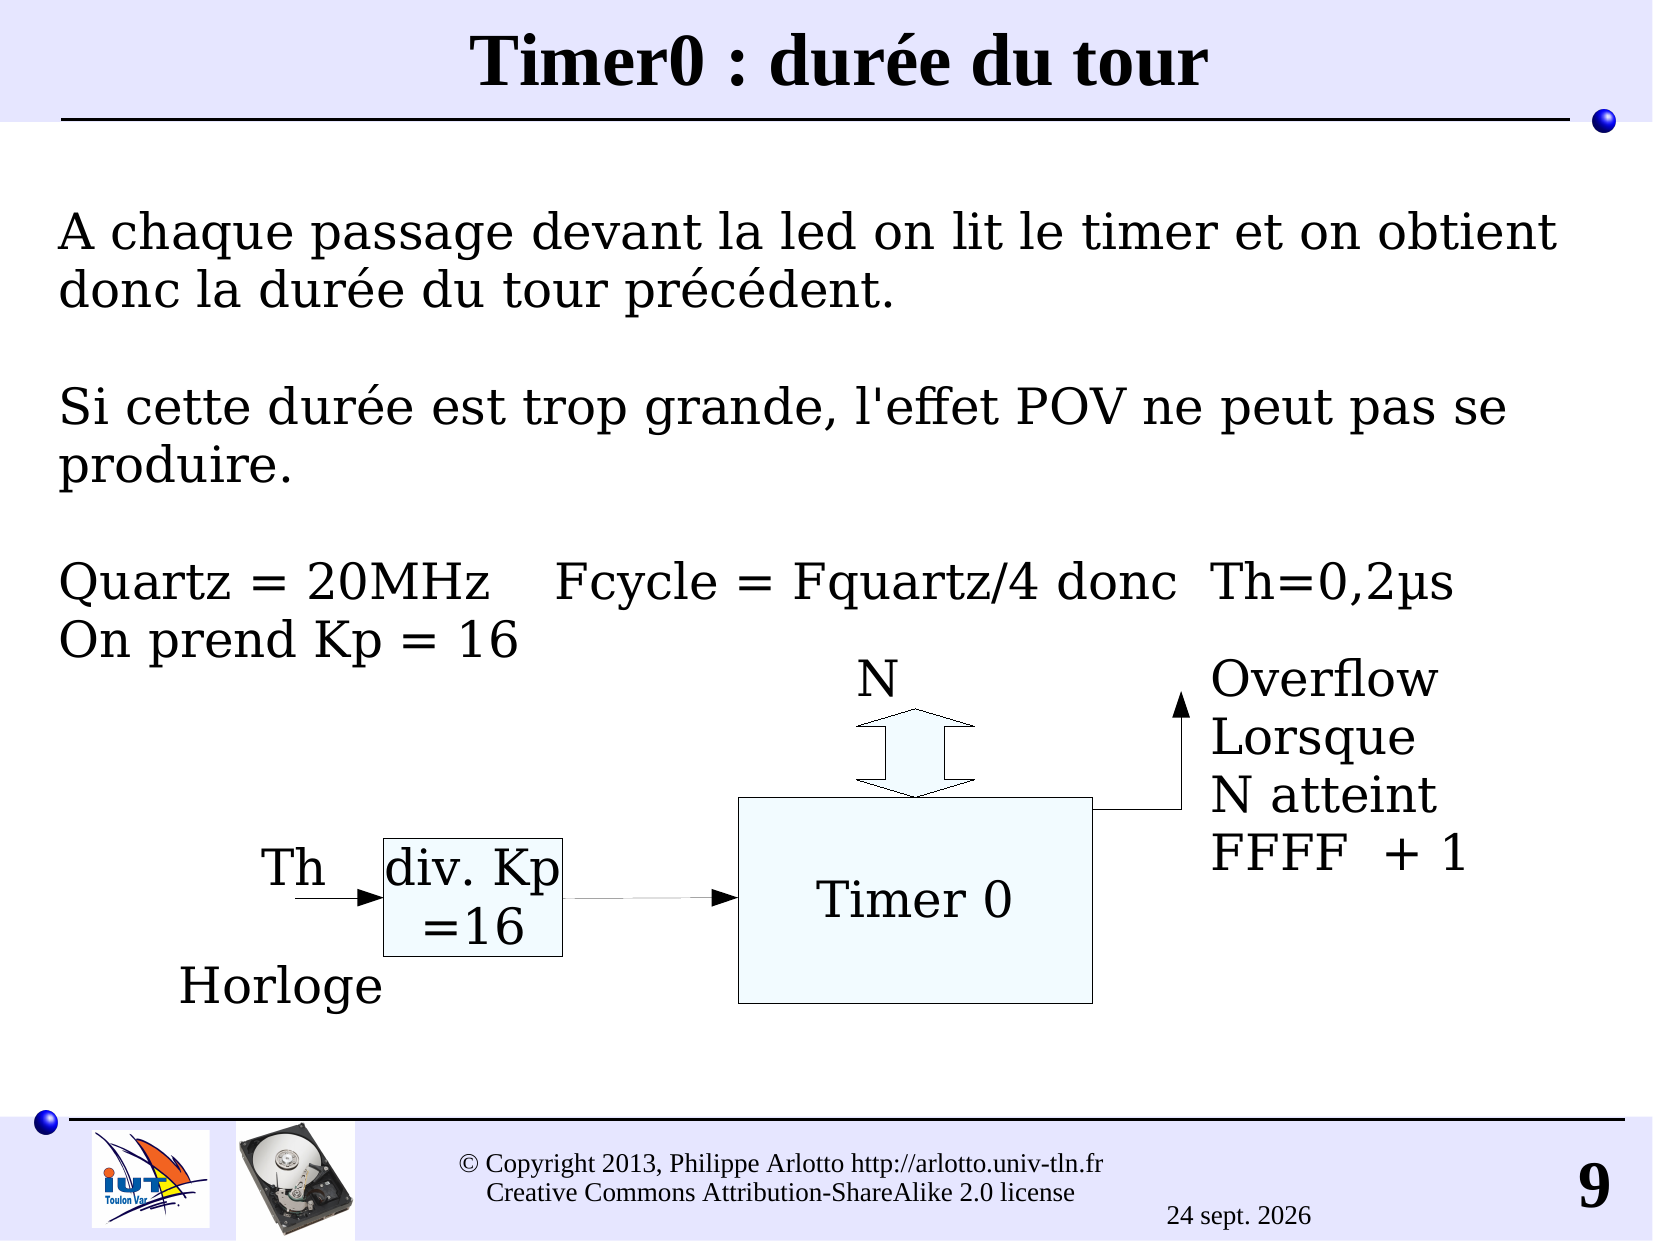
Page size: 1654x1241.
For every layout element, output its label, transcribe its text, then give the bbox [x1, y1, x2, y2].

text_box div. Kp =16 [383, 838, 563, 957]
text_box N [856, 649, 1004, 708]
picture [236, 1121, 355, 1241]
text_box Timer 0 [738, 797, 1093, 1004]
text_box Th [261, 838, 328, 897]
text_box Horloge [178, 957, 384, 1016]
text_box Overflow Lorsque N atteint FFFF + 1 [1210, 649, 1477, 883]
title Timer0 : durée du tour [95, 11, 1585, 110]
text_box [856, 708, 975, 798]
text_box A chaque passage devant la led on lit le timer et on obtient donc la durée du tour précédent. Si cette durée est trop grande, l'effet POV ne peut pas se produire. Quartz = 20MHz Fcycle = Fquartz/4 donc Th=0,2µs On prend Kp = 16 [59, 203, 1559, 728]
